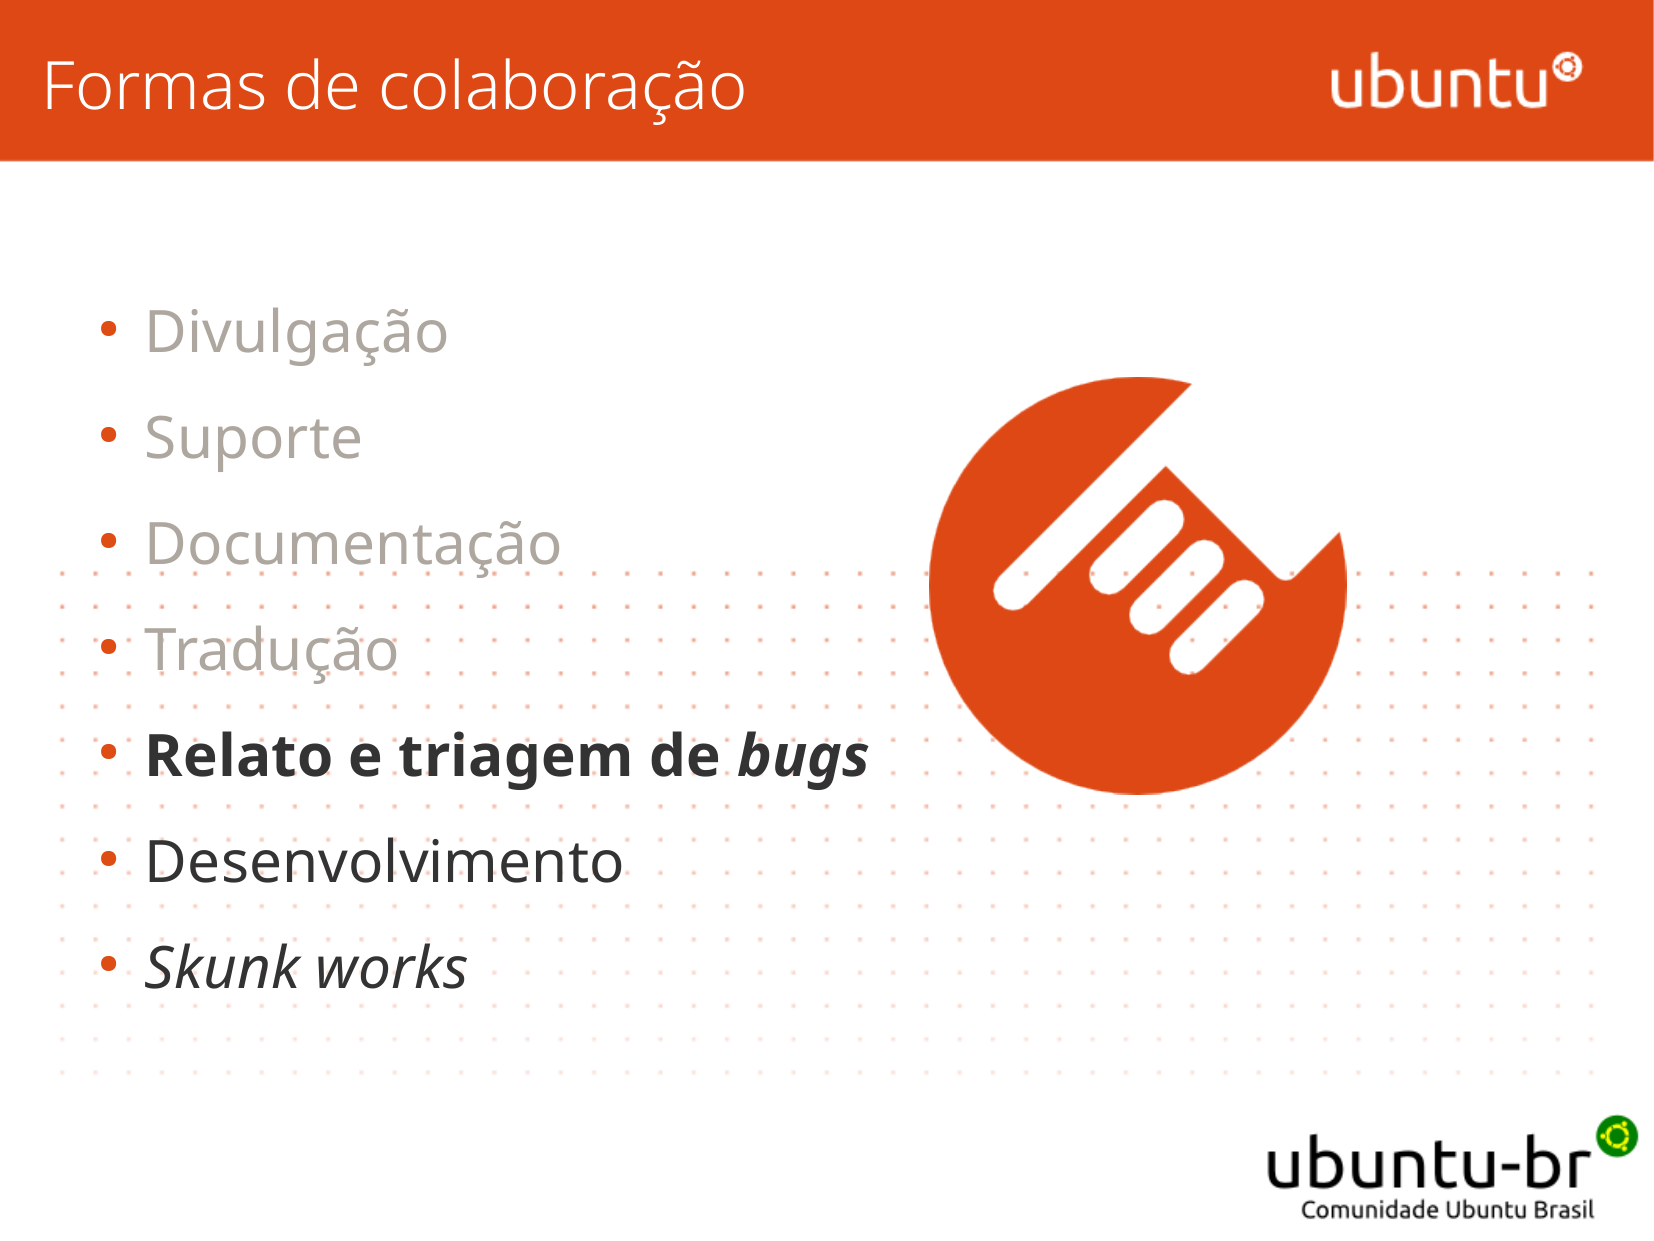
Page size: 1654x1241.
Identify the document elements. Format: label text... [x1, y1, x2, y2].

picture [0, 0, 1654, 1241]
list Divulgação Suporte Documentação Tradução Relato e triagem de bugs Desenvolvimento Skunk works [82, 290, 1538, 1010]
title Formas de colaboração [41, 31, 1300, 136]
